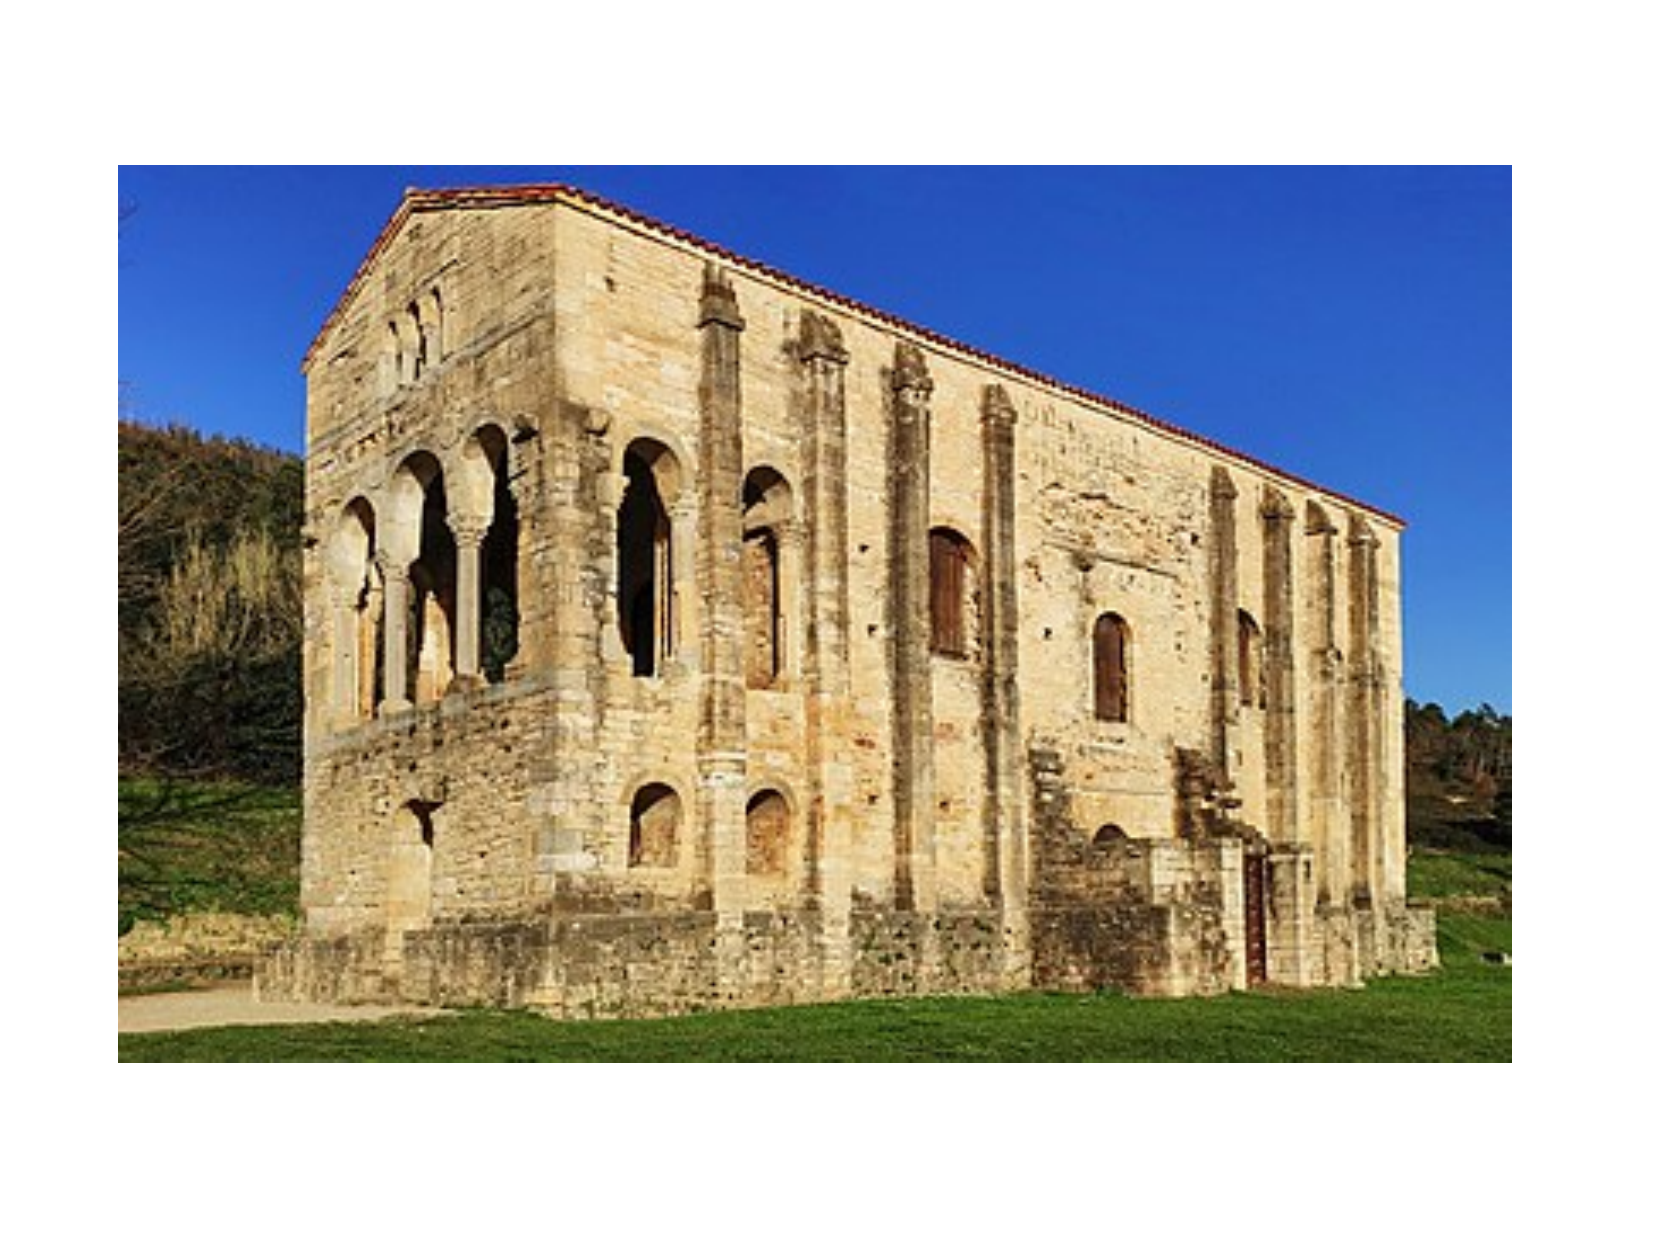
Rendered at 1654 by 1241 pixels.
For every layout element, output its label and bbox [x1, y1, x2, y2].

picture [118, 165, 1512, 1063]
